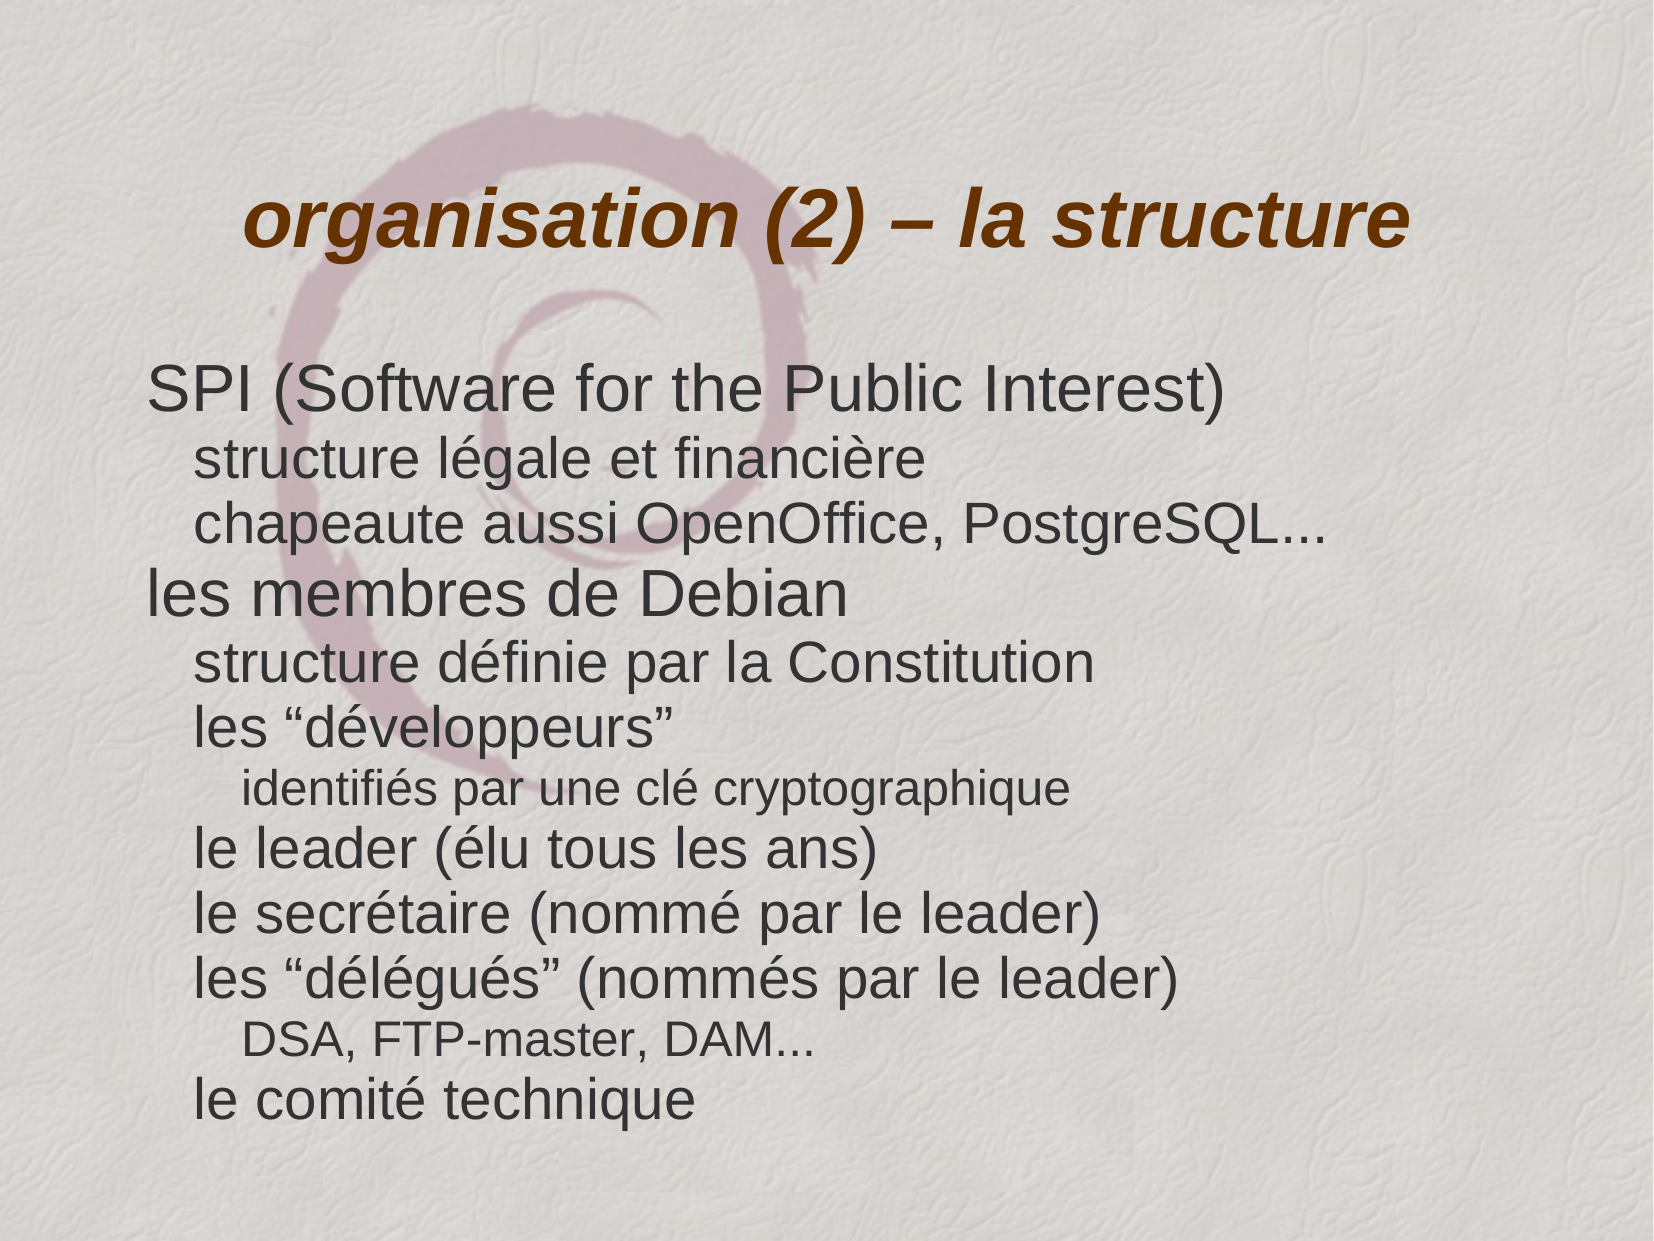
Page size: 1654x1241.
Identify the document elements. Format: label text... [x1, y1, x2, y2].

list SPI (Software for the Public Interest) structure légale et financière chapeaute aussi OpenOffice, PostgreSQL... les membres de Debian structure définie par la Constitution les “développeurs” identifiés par une clé cryptographique le leader (élu tous les ans) le secrétaire (nommé par le leader) les “délégués” (nommés par le leader) DSA, FTP-master, DAM... le comité technique [134, 350, 1516, 1165]
title organisation (2) – la structure [121, 114, 1534, 322]
picture [0, 0, 1654, 1241]
